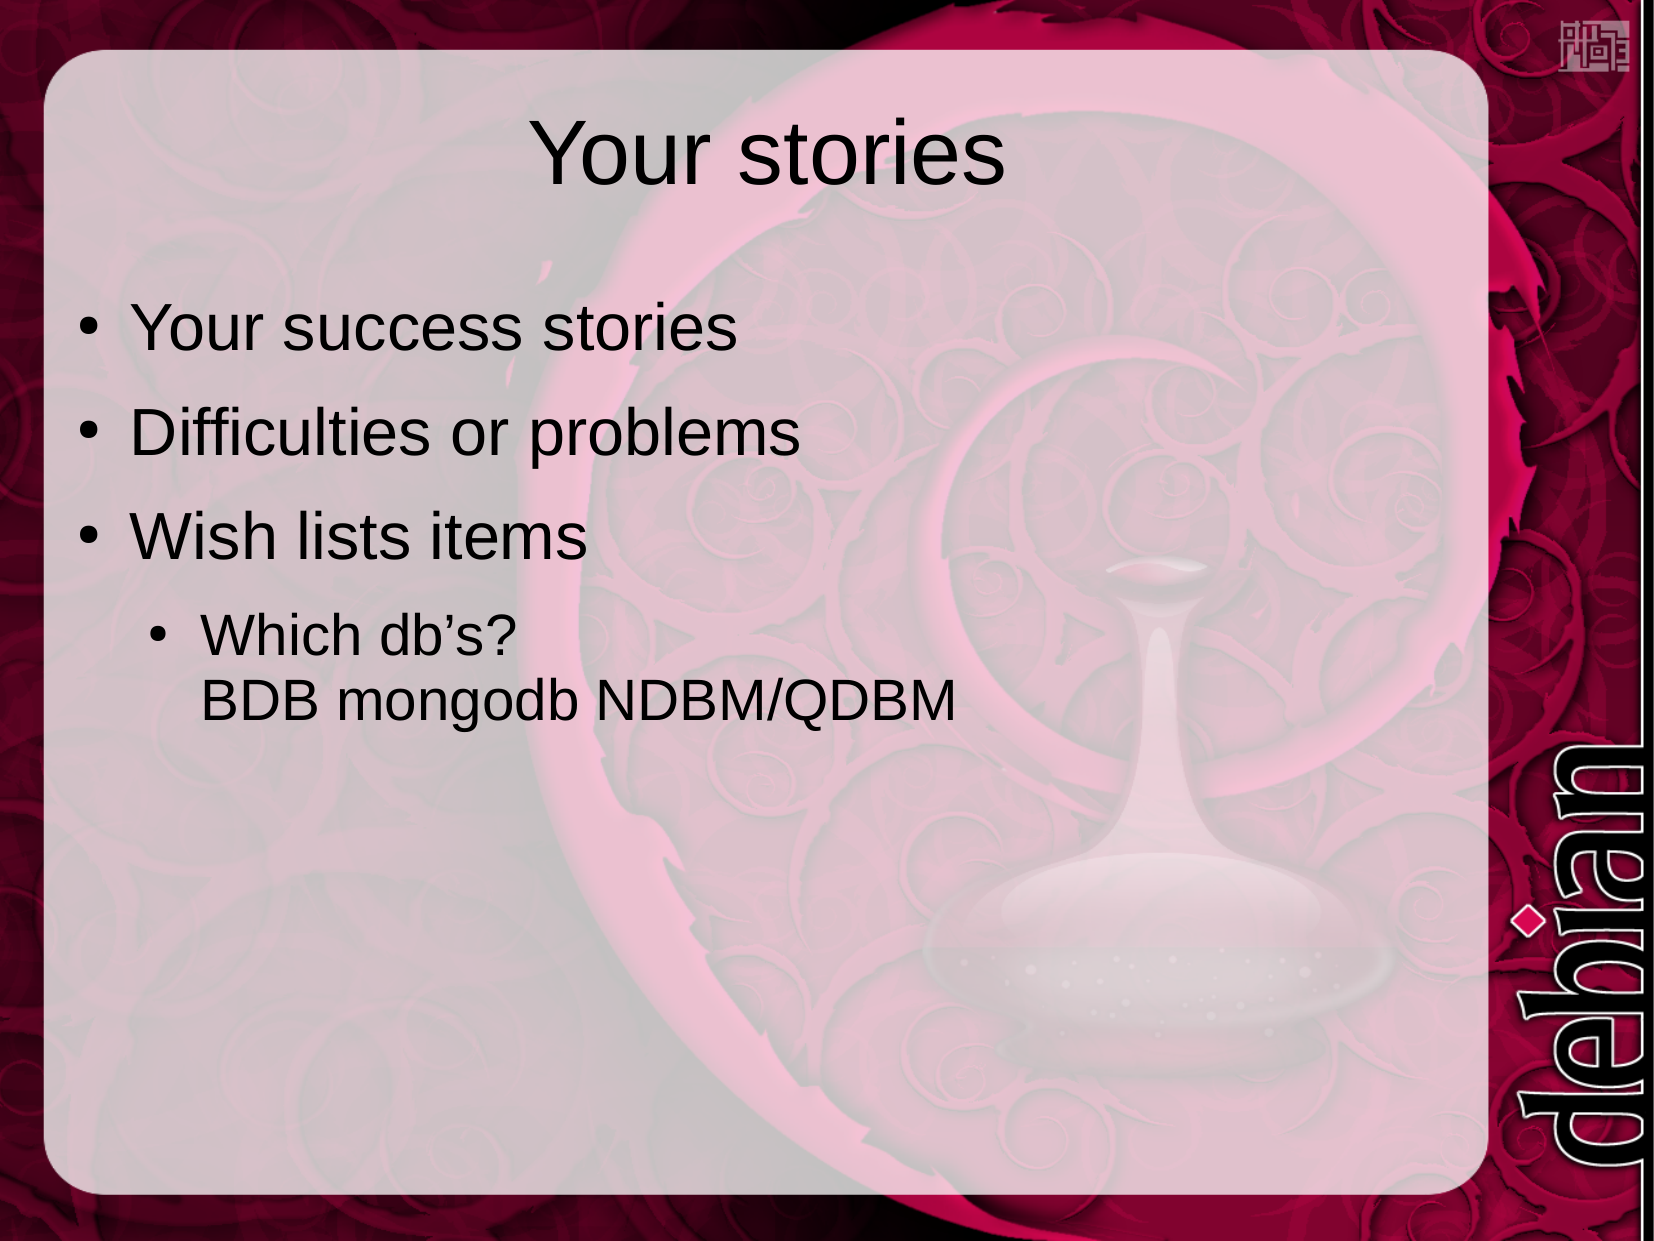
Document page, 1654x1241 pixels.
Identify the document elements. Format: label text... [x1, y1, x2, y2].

title Your stories [59, 49, 1477, 257]
picture [0, 0, 1654, 1241]
text_box [59, 290, 1477, 1109]
